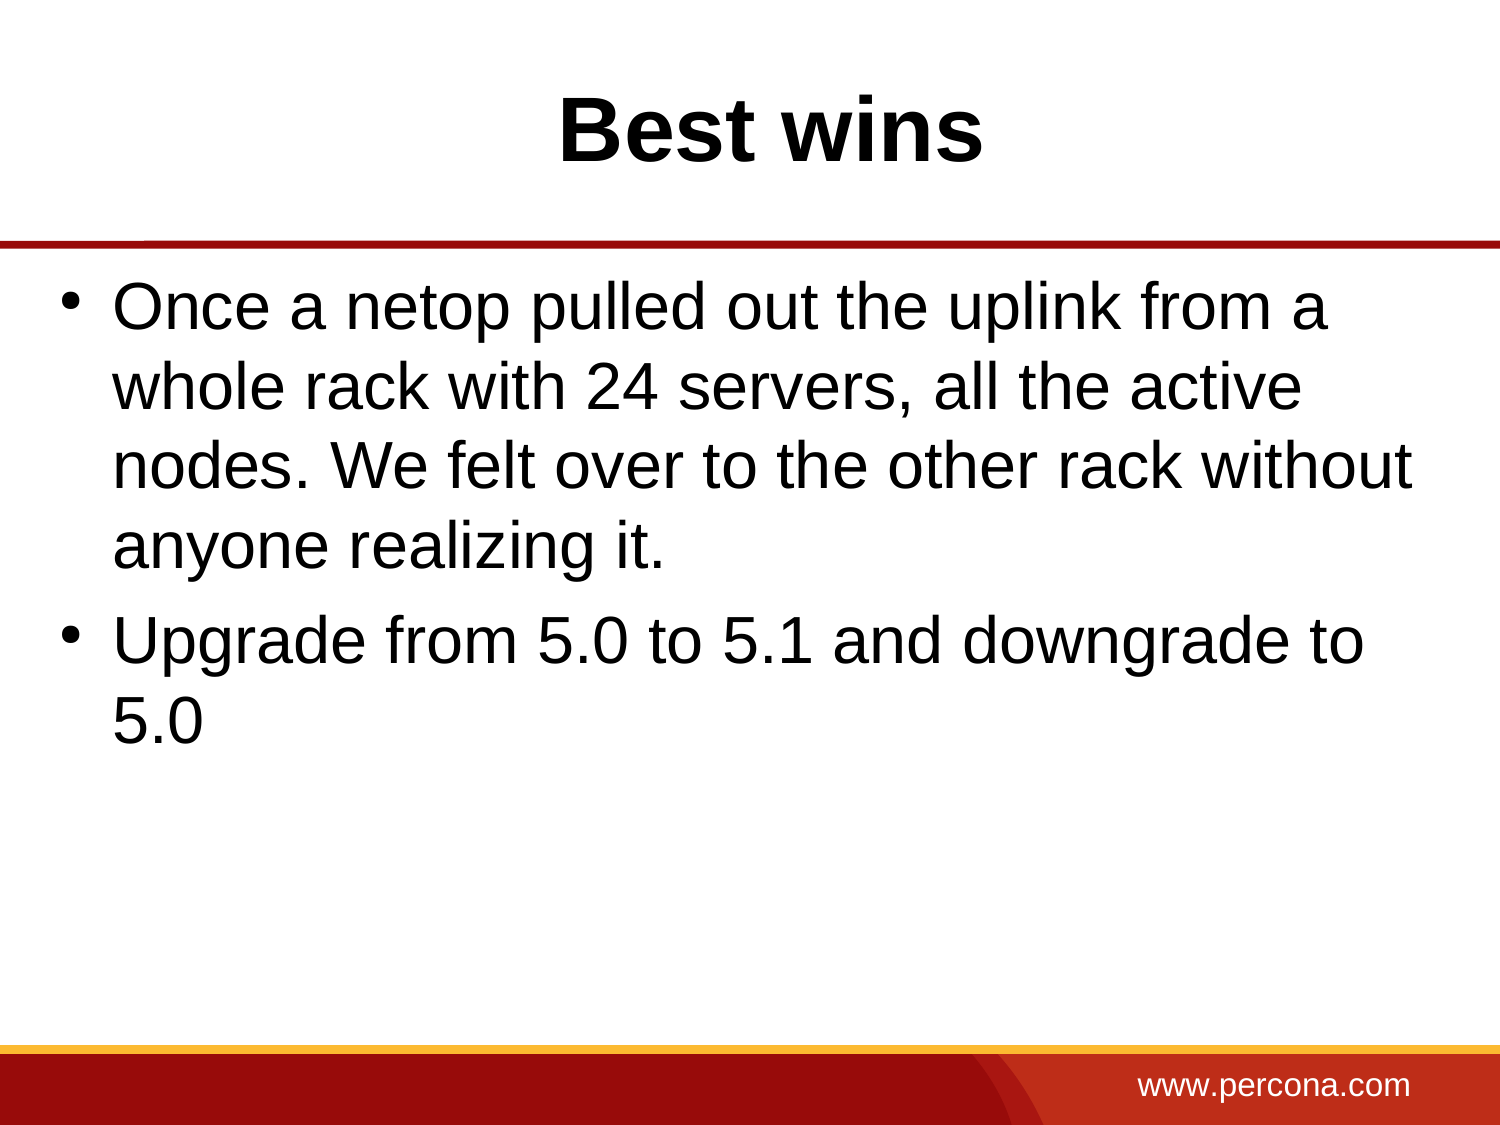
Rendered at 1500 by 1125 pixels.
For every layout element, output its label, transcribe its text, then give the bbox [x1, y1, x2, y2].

title Best wins [41, 6, 1471, 243]
list Once a netop pulled out the uplink from a whole rack with 24 servers, all the active nodes. We felt over to the other rack without anyone realizing it. Upgrade from 5.0 to 5.1 and downgrade to 5.0 [41, 262, 1471, 1005]
